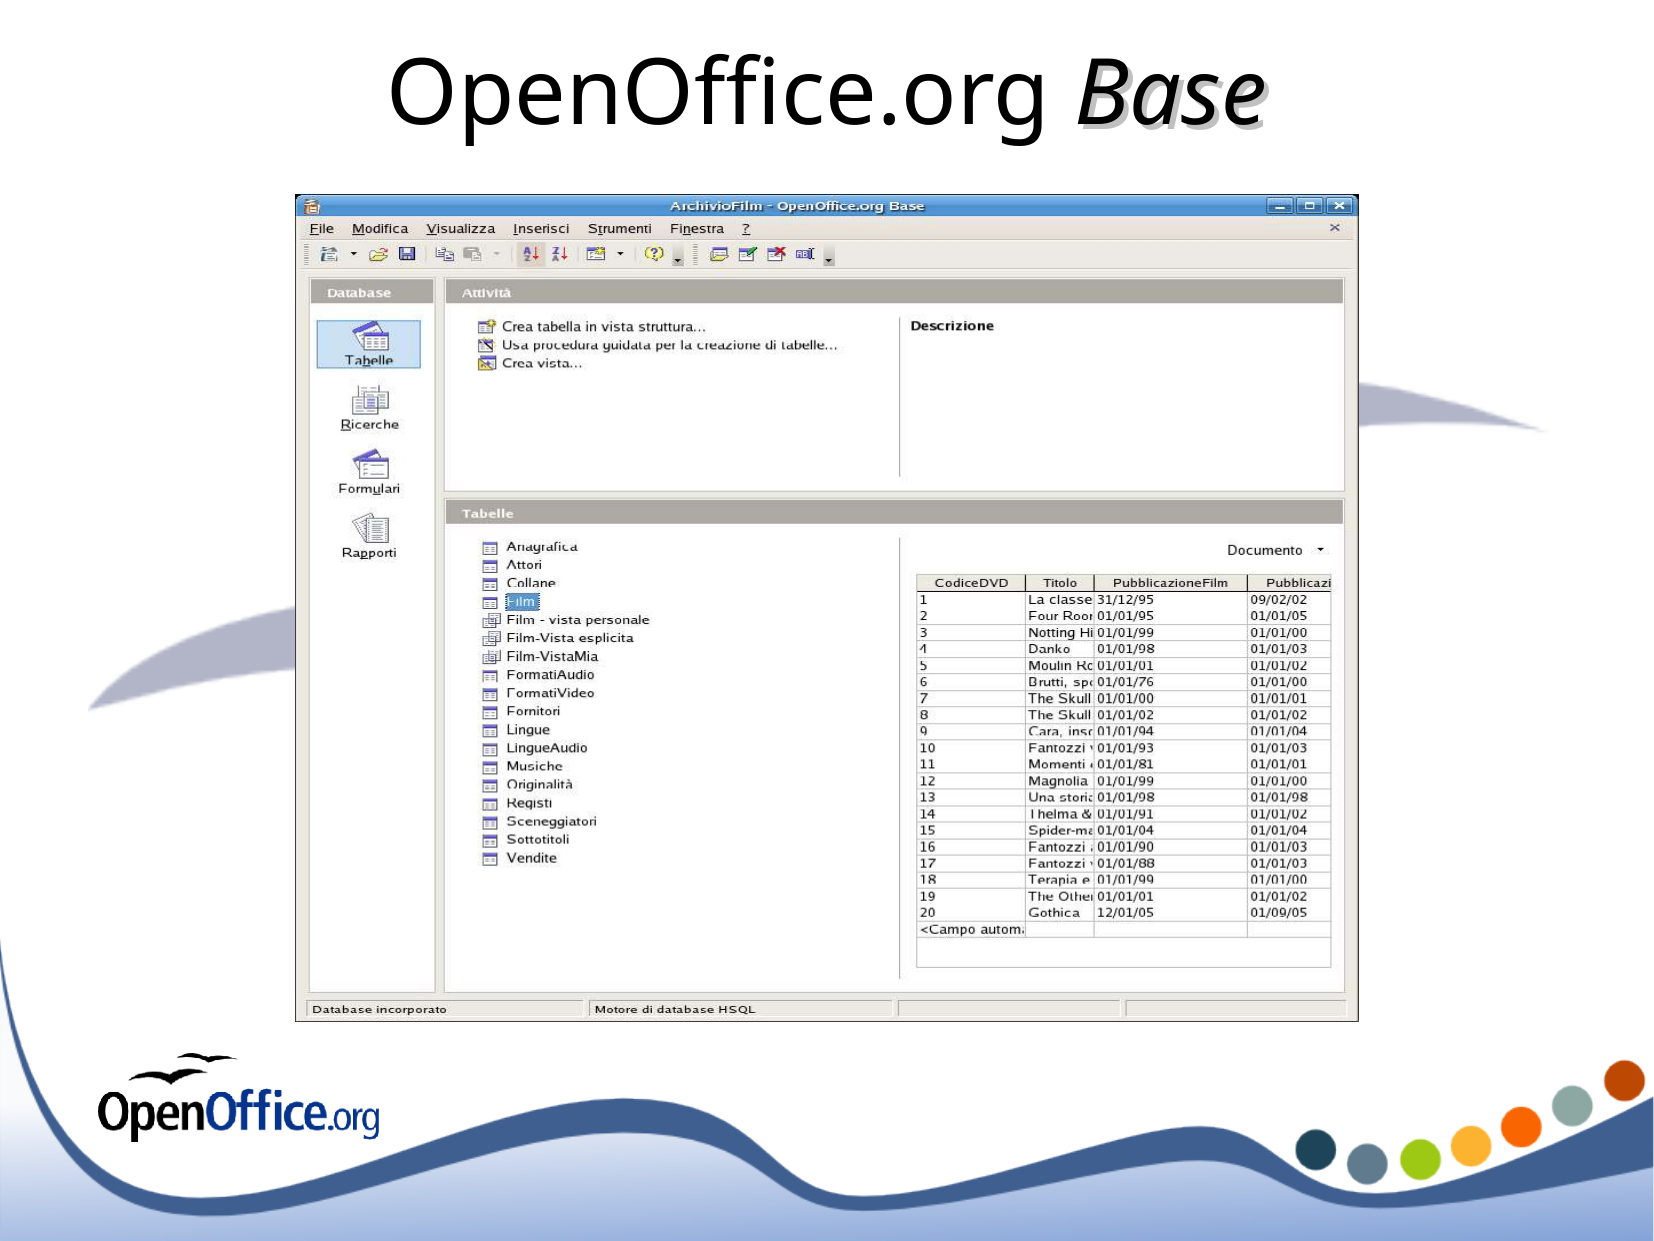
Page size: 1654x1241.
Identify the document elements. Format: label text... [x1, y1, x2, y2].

title OpenOffice.org Base [29, 0, 1625, 178]
picture [0, 194, 1654, 1241]
